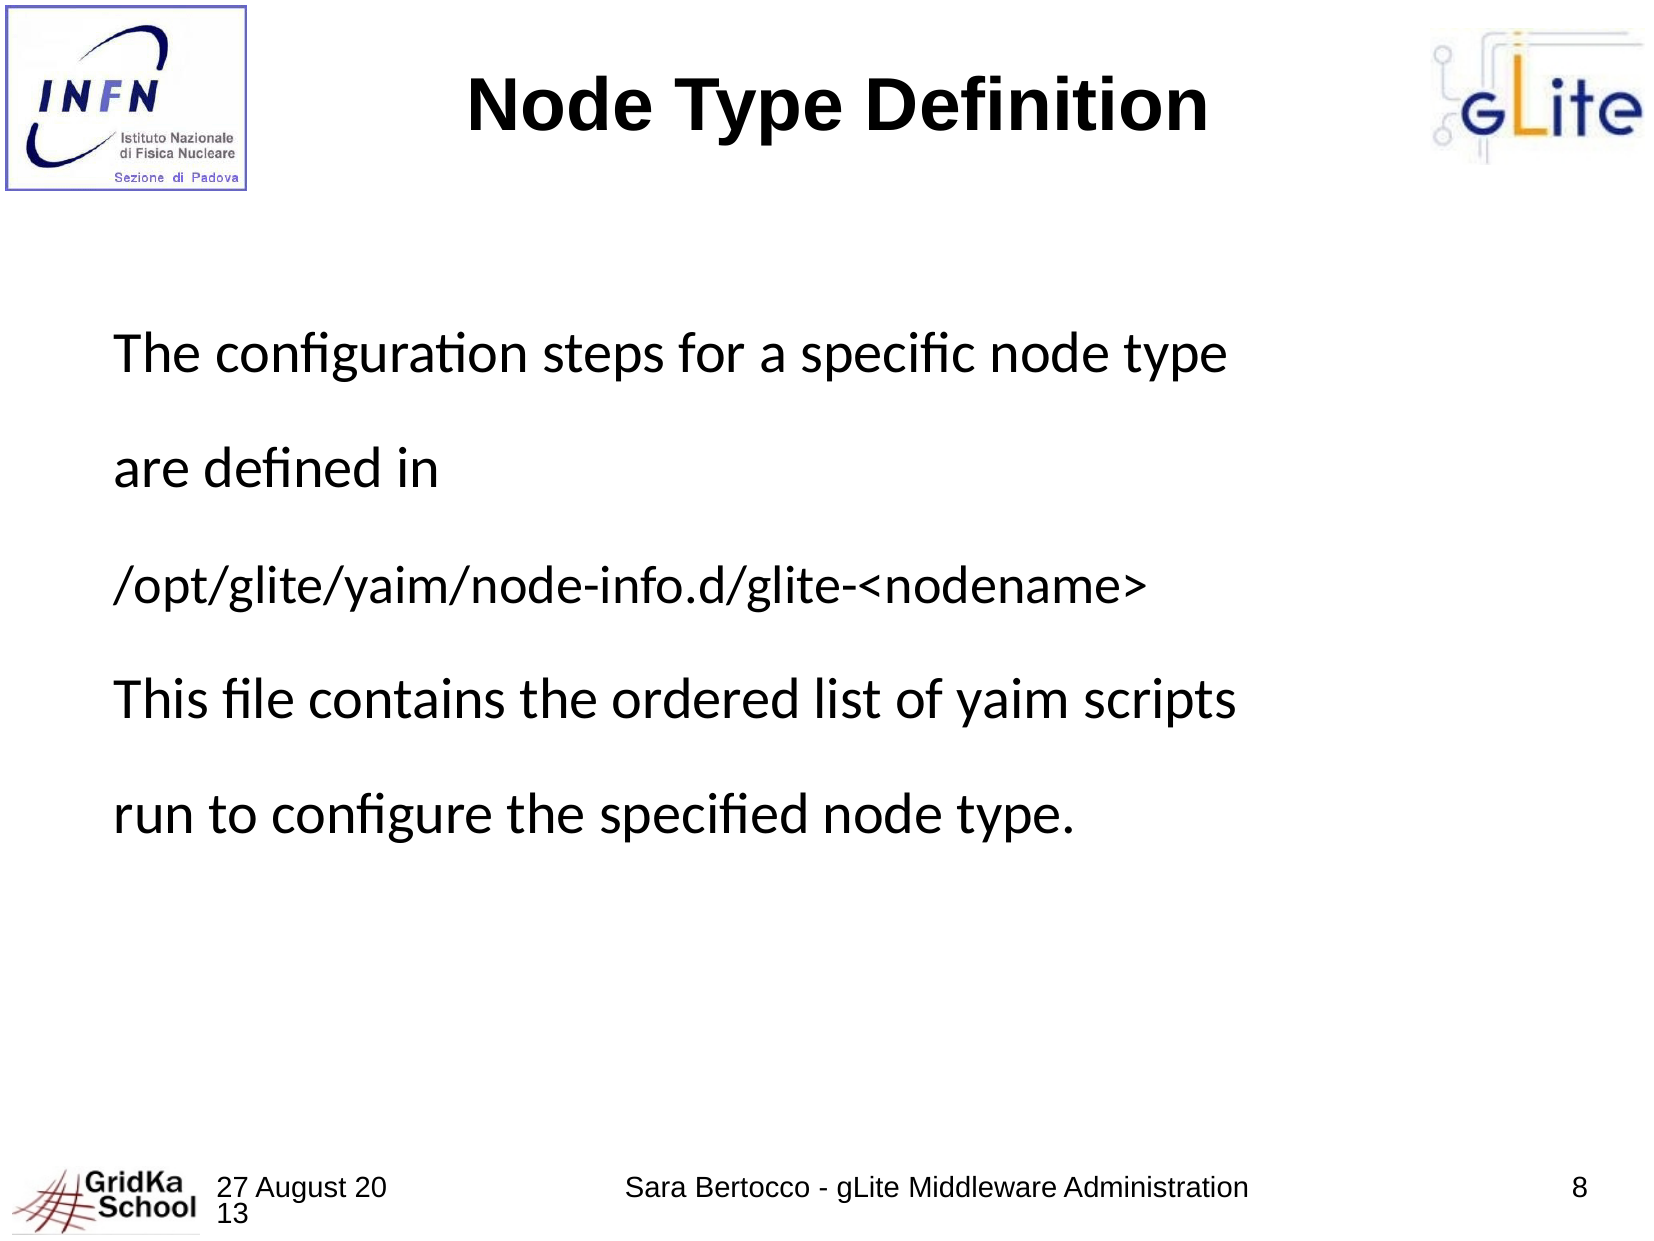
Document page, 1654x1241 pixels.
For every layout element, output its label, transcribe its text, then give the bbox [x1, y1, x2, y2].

picture [1430, 28, 1645, 165]
picture [12, 1166, 200, 1235]
text_box The configuration steps for a specific node type are defined in /opt/glite/yaim/node-info.d/glite-<nodename> This file contains the ordered list of yaim scripts run to configure the specified node type. [96, 307, 1653, 856]
picture [5, 5, 247, 191]
title Node Type Definition [5, 14, 1645, 195]
